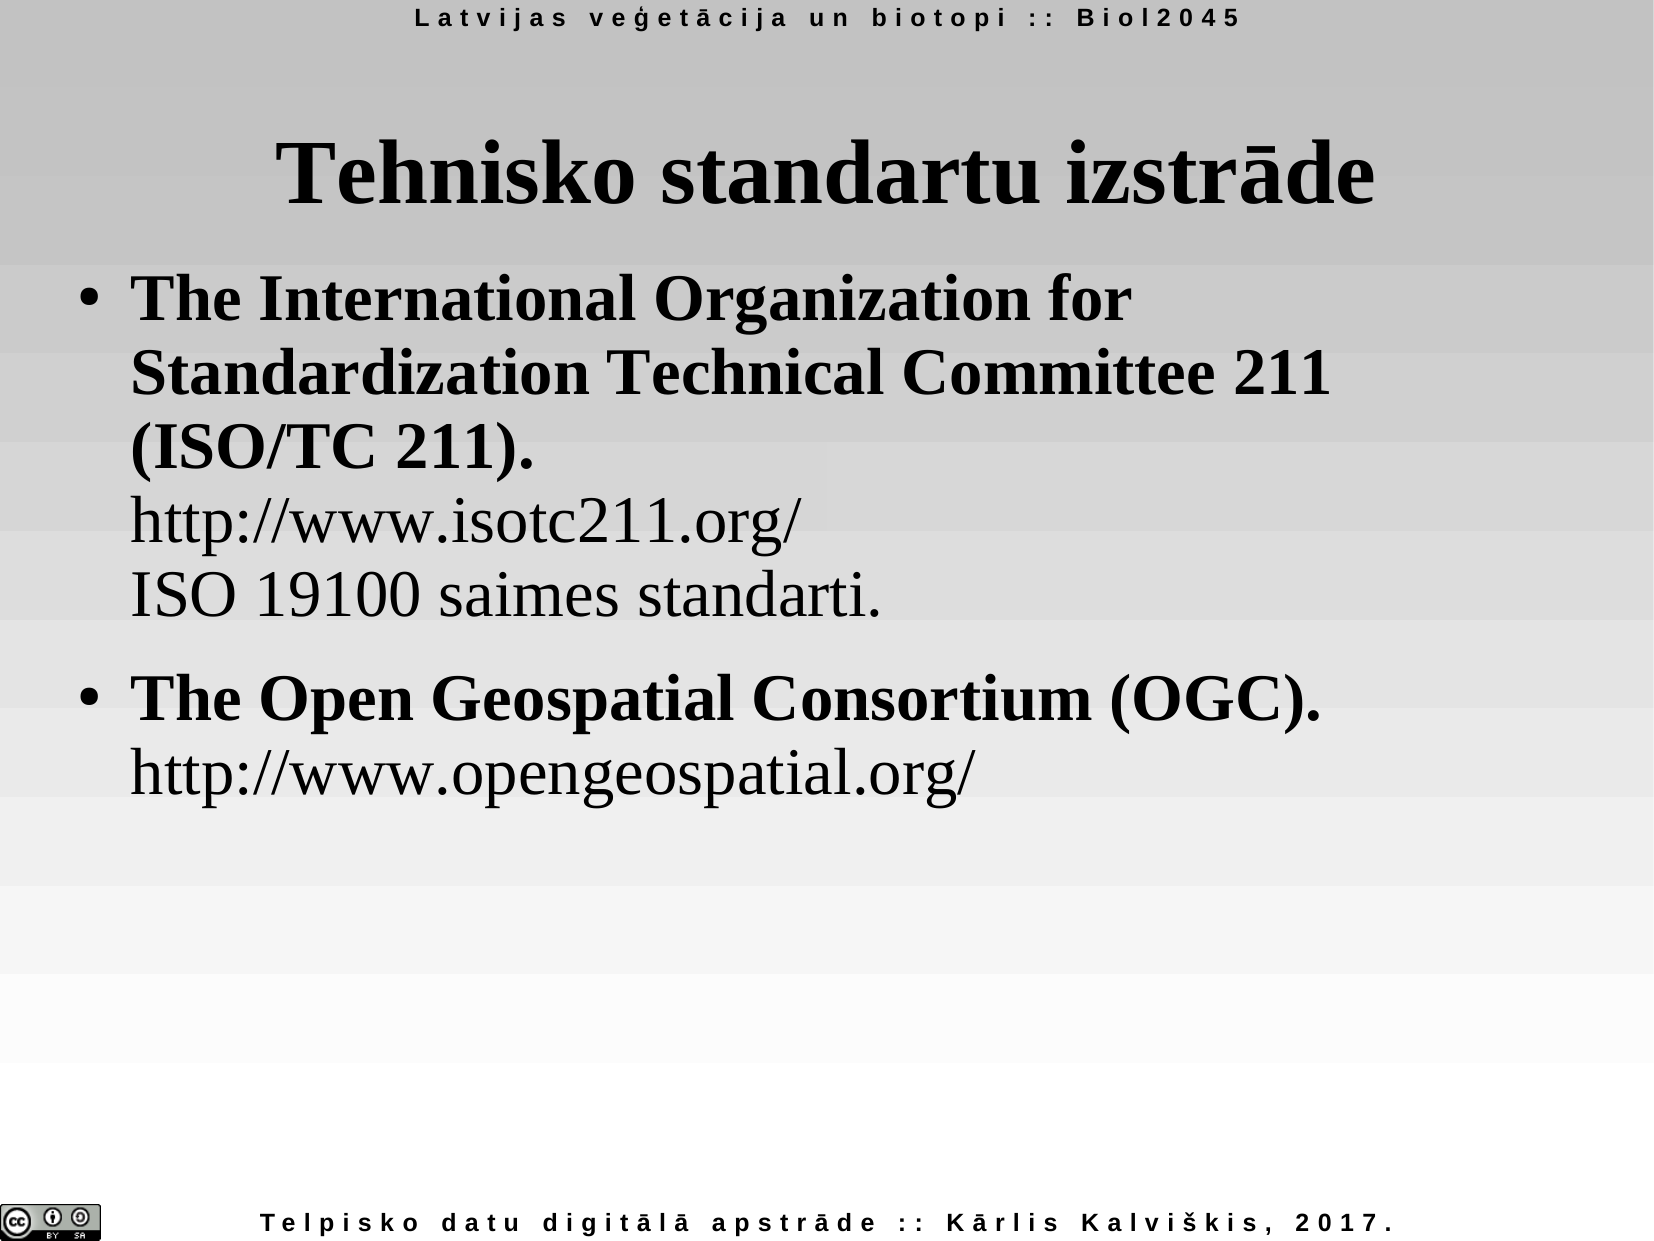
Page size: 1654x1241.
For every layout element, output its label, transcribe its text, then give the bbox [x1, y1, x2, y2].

picture [0, 0, 1654, 1241]
title Tehnisko standartu izstrāde [29, 49, 1625, 296]
list The International Organization for Standardization Technical Committee 211 (ISO/TC 211). http://www.isotc211.org/ ISO 19100 saimes standarti. The Open Geospatial Consortium (OGC). http://www.opengeospatial.org/ [59, 261, 1596, 1175]
